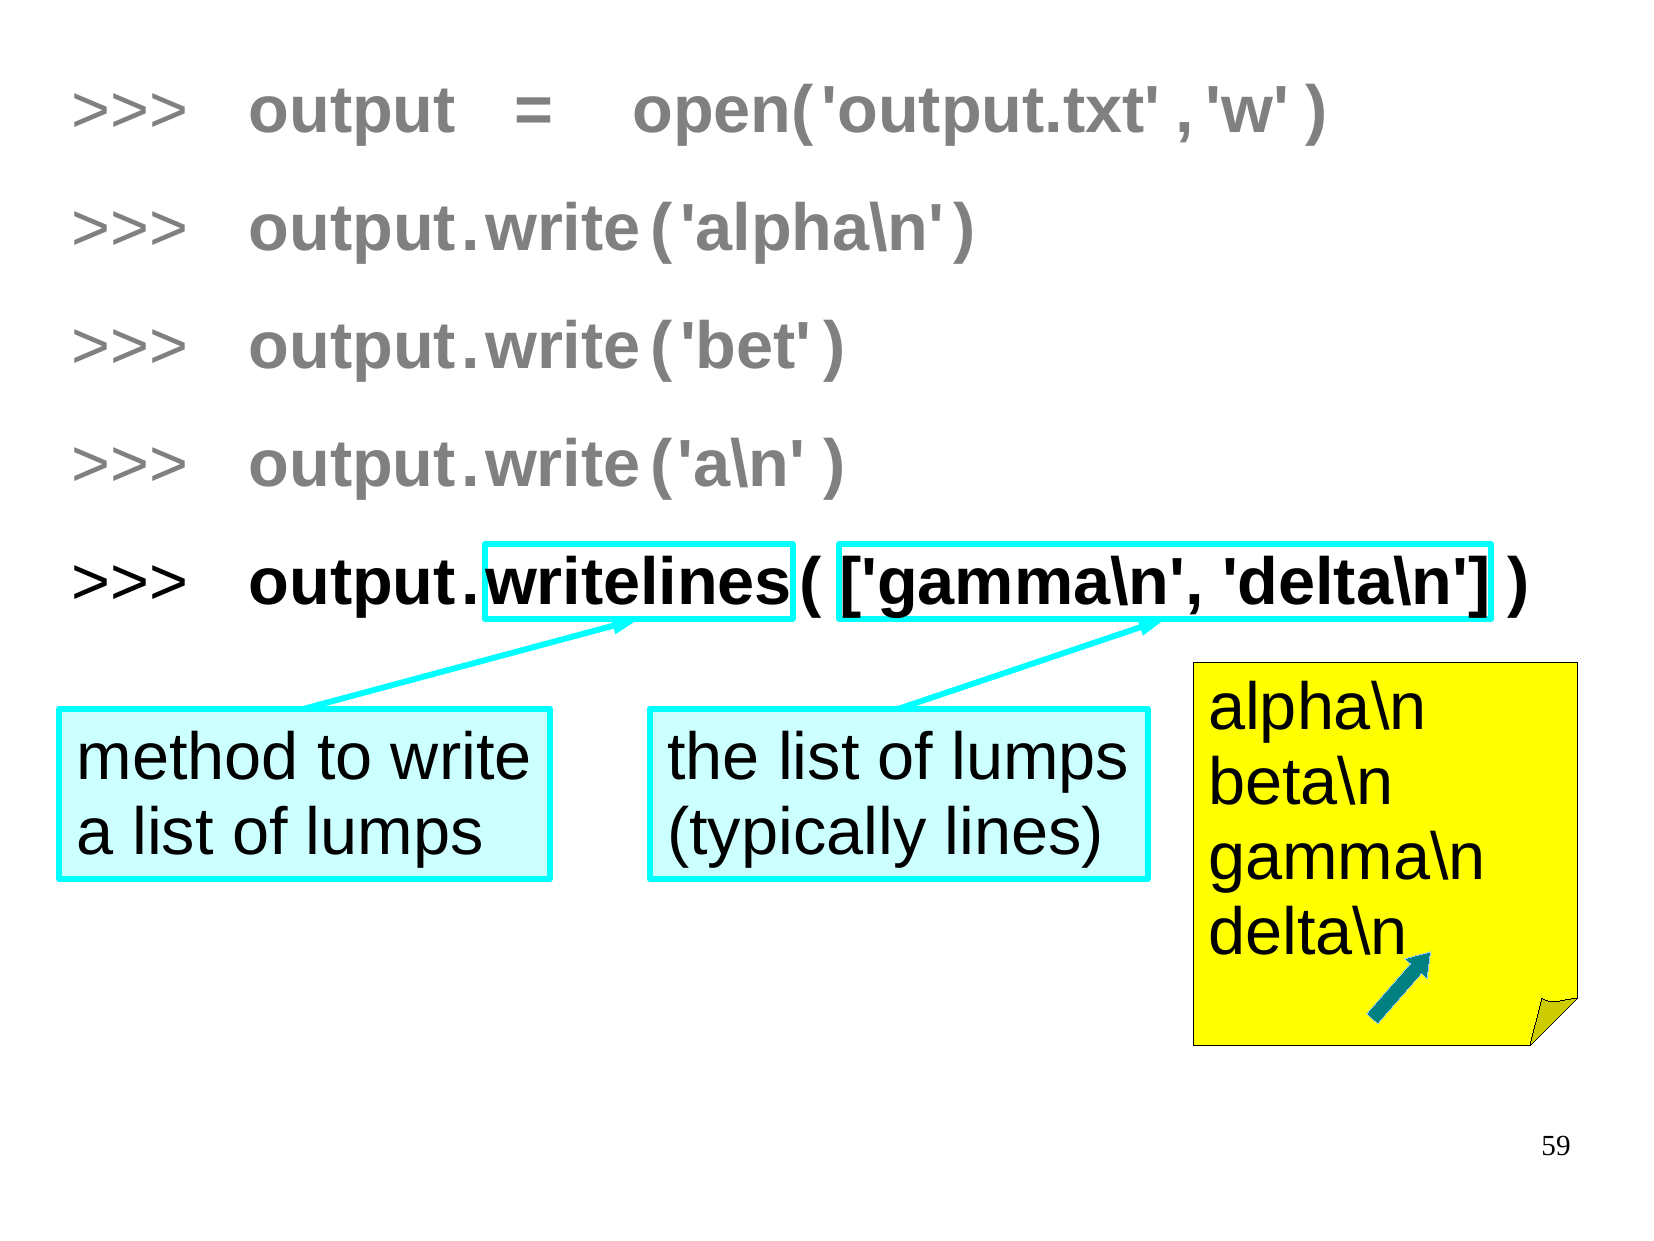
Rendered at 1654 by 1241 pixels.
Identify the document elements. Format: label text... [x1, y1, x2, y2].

text_box >>> [71, 71, 189, 147]
text_box 'alpha\n' [679, 189, 945, 265]
text_box ( [650, 189, 673, 265]
text_box . [461, 544, 480, 619]
text_box >>> [71, 189, 189, 265]
text_box the list of lumps (typically lines) [649, 708, 1148, 879]
text_box [1366, 951, 1431, 1024]
text_box = [514, 71, 554, 147]
text_box , [1175, 71, 1195, 147]
text_box 'output.txt' [821, 71, 1161, 147]
text_box output [248, 189, 457, 265]
text_box write [485, 307, 641, 383]
text_box 'a\n' [677, 425, 806, 501]
text_box output [248, 425, 457, 501]
text_box >>> [71, 425, 189, 501]
text_box writelines [484, 544, 793, 619]
text_box >>> [71, 307, 189, 383]
text_box ) [823, 307, 846, 383]
text_box . [461, 307, 481, 383]
text_box . [461, 189, 481, 265]
text_box alpha\n beta\n gamma\n delta\n [1193, 662, 1578, 1046]
text_box >>> [71, 544, 189, 619]
text_box 'bet' [679, 307, 812, 383]
text_box ) [823, 425, 846, 501]
text_box ( [799, 544, 822, 619]
text_box open( [632, 71, 815, 147]
text_box method to write a list of lumps [59, 708, 550, 879]
text_box output [248, 71, 457, 147]
text_box ( [650, 425, 673, 501]
text_box . [461, 425, 480, 501]
text_box ) [953, 189, 976, 265]
text_box ['gamma\n', 'delta\n'] [839, 544, 1492, 619]
text_box output [248, 544, 457, 619]
text_box ( [650, 307, 673, 383]
text_box 'w' [1205, 71, 1290, 147]
text_box ) [1305, 71, 1329, 147]
text_box write [484, 425, 641, 501]
text_box ) [1507, 544, 1531, 619]
text_box output [248, 307, 457, 383]
text_box write [485, 189, 641, 265]
